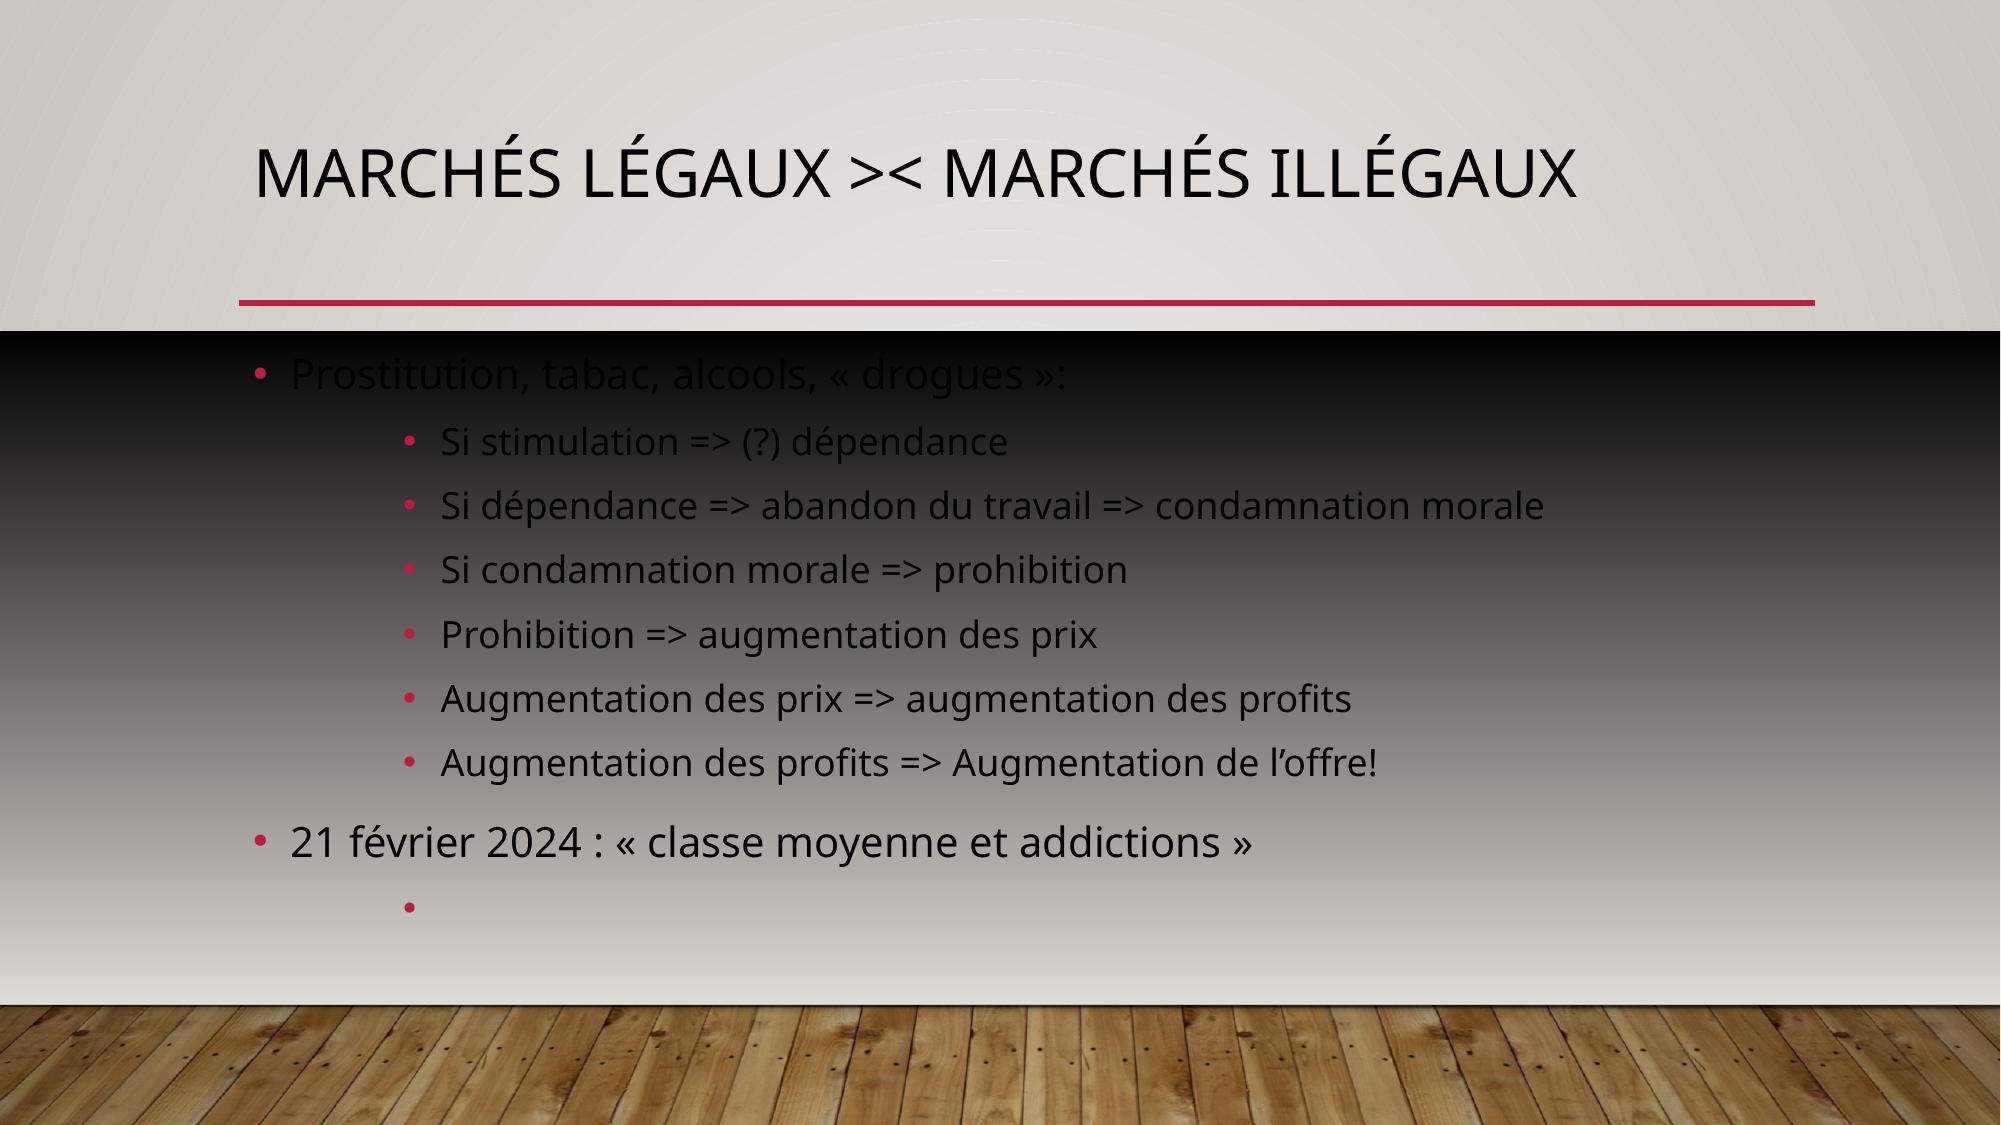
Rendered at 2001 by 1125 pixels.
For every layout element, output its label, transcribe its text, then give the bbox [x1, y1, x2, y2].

list Prostitution, tabac, alcools, « drogues »: Si stimulation => (?) dépendance Si dépendance => abandon du travail => condamnation morale Si condamnation morale => prohibition Prohibition => augmentation des prix Augmentation des prix => augmentation des profits Augmentation des profits => Augmentation de l’offre! 21 février 2024 : « classe moyenne et addictions » [238, 330, 1814, 897]
title Marchés légaux >< marchés illégaux [238, 131, 1814, 305]
